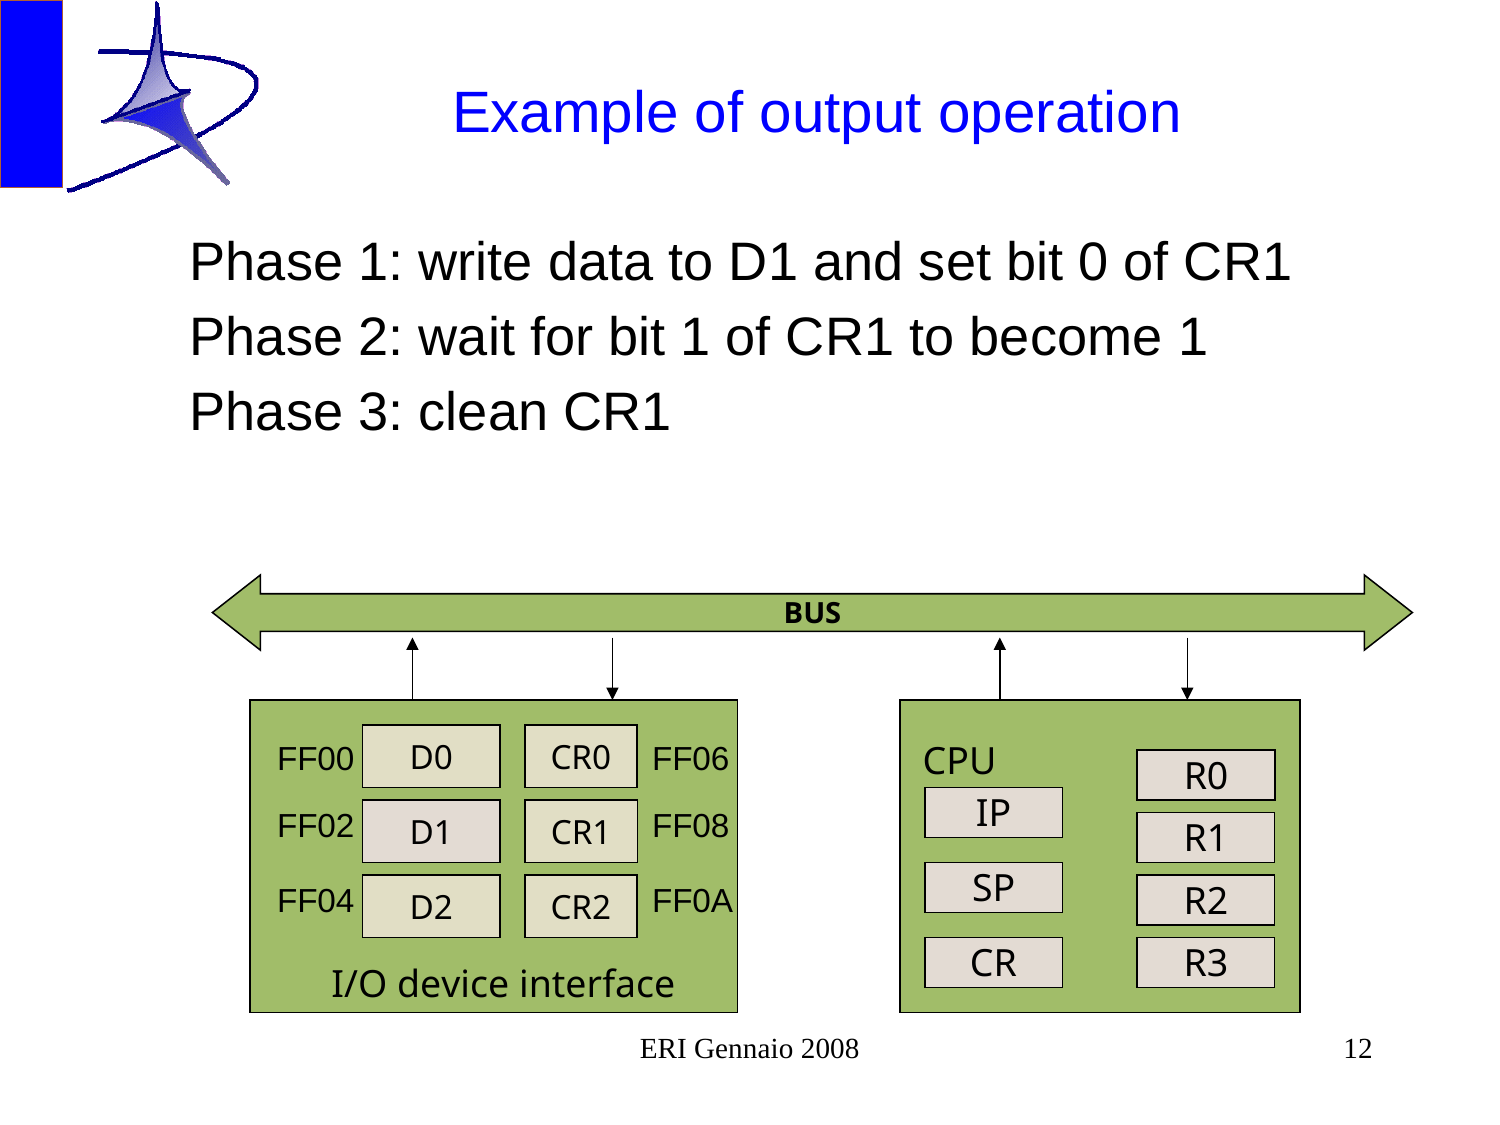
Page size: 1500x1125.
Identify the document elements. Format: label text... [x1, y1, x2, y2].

text_box D0 [362, 724, 500, 788]
text_box R1 [1137, 812, 1275, 863]
text_box D2 [362, 874, 500, 938]
text_box FF02 [262, 799, 390, 853]
text_box CR0 [524, 724, 638, 788]
text_box SP [924, 862, 1063, 913]
text_box CR1 [524, 800, 638, 863]
text_box FF04 [262, 874, 390, 928]
text_box D1 [362, 800, 500, 863]
text_box R2 [1137, 874, 1275, 925]
text_box CPU [908, 727, 1012, 794]
text_box R0 [1137, 749, 1275, 800]
text_box FF0A [637, 874, 765, 928]
list Phase 1: write data to D1 and set bit 0 of CR1 Phase 2: wait for bit 1 of CR1 to become 1 Phase 3: clean CR1 [174, 223, 1425, 499]
text_box CR2 [524, 874, 638, 938]
text_box [899, 699, 1300, 1013]
text_box FF08 [637, 799, 765, 853]
text_box CR [924, 937, 1063, 988]
text_box IP [924, 787, 1063, 838]
text_box R3 [1137, 937, 1275, 988]
title Example of output operation [174, 61, 1425, 164]
text_box BUS [212, 575, 1413, 651]
text_box [249, 699, 738, 1013]
picture [62, 0, 263, 197]
text_box FF00 [262, 732, 390, 785]
text_box I/O device interface [316, 949, 691, 1017]
text_box FF06 [637, 732, 765, 785]
